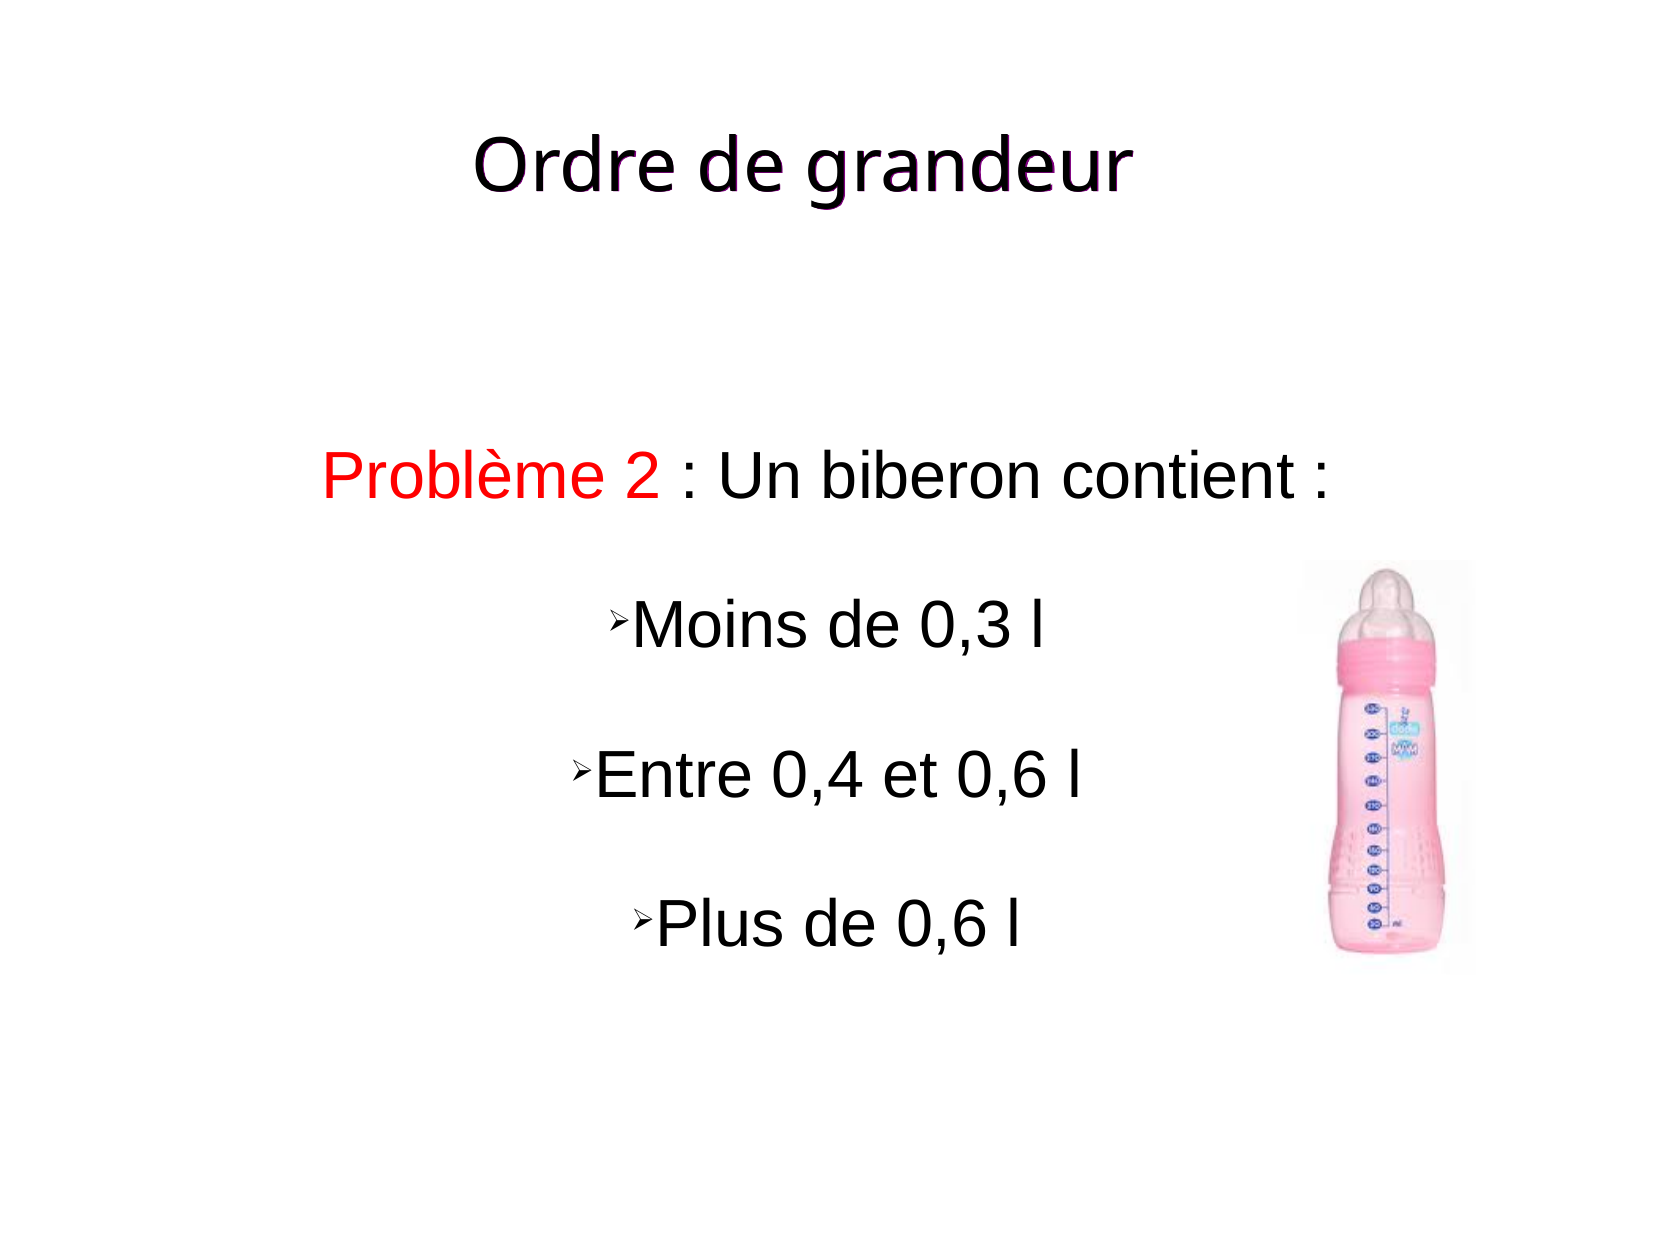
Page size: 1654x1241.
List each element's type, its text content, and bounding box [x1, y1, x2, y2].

picture [1210, 560, 1565, 975]
subtitle Problème 2 : Un biberon contient : Moins de 0,3 l Entre 0,4 et 0,6 l Plus de 0,6 l [82, 297, 1571, 1102]
title Ordre de grandeur [59, 58, 1548, 266]
